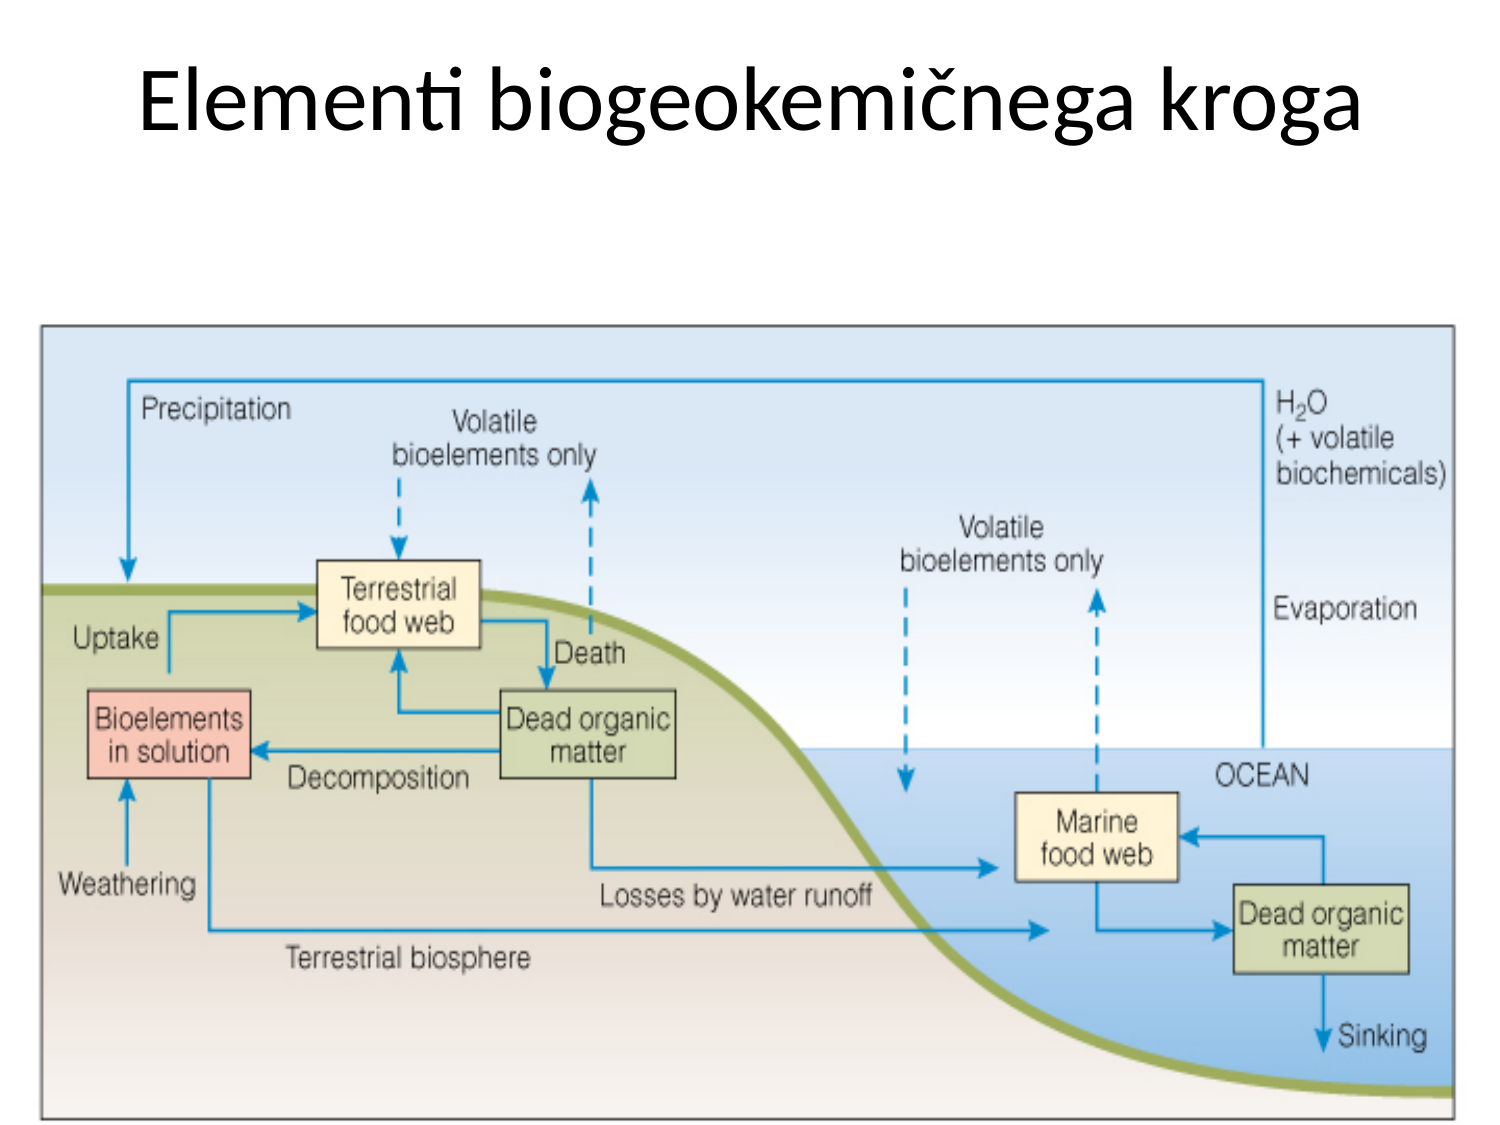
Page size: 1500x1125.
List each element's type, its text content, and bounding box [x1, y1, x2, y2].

picture [0, 314, 1500, 1125]
title Elementi biogeokemičnega kroga [76, 0, 1427, 188]
